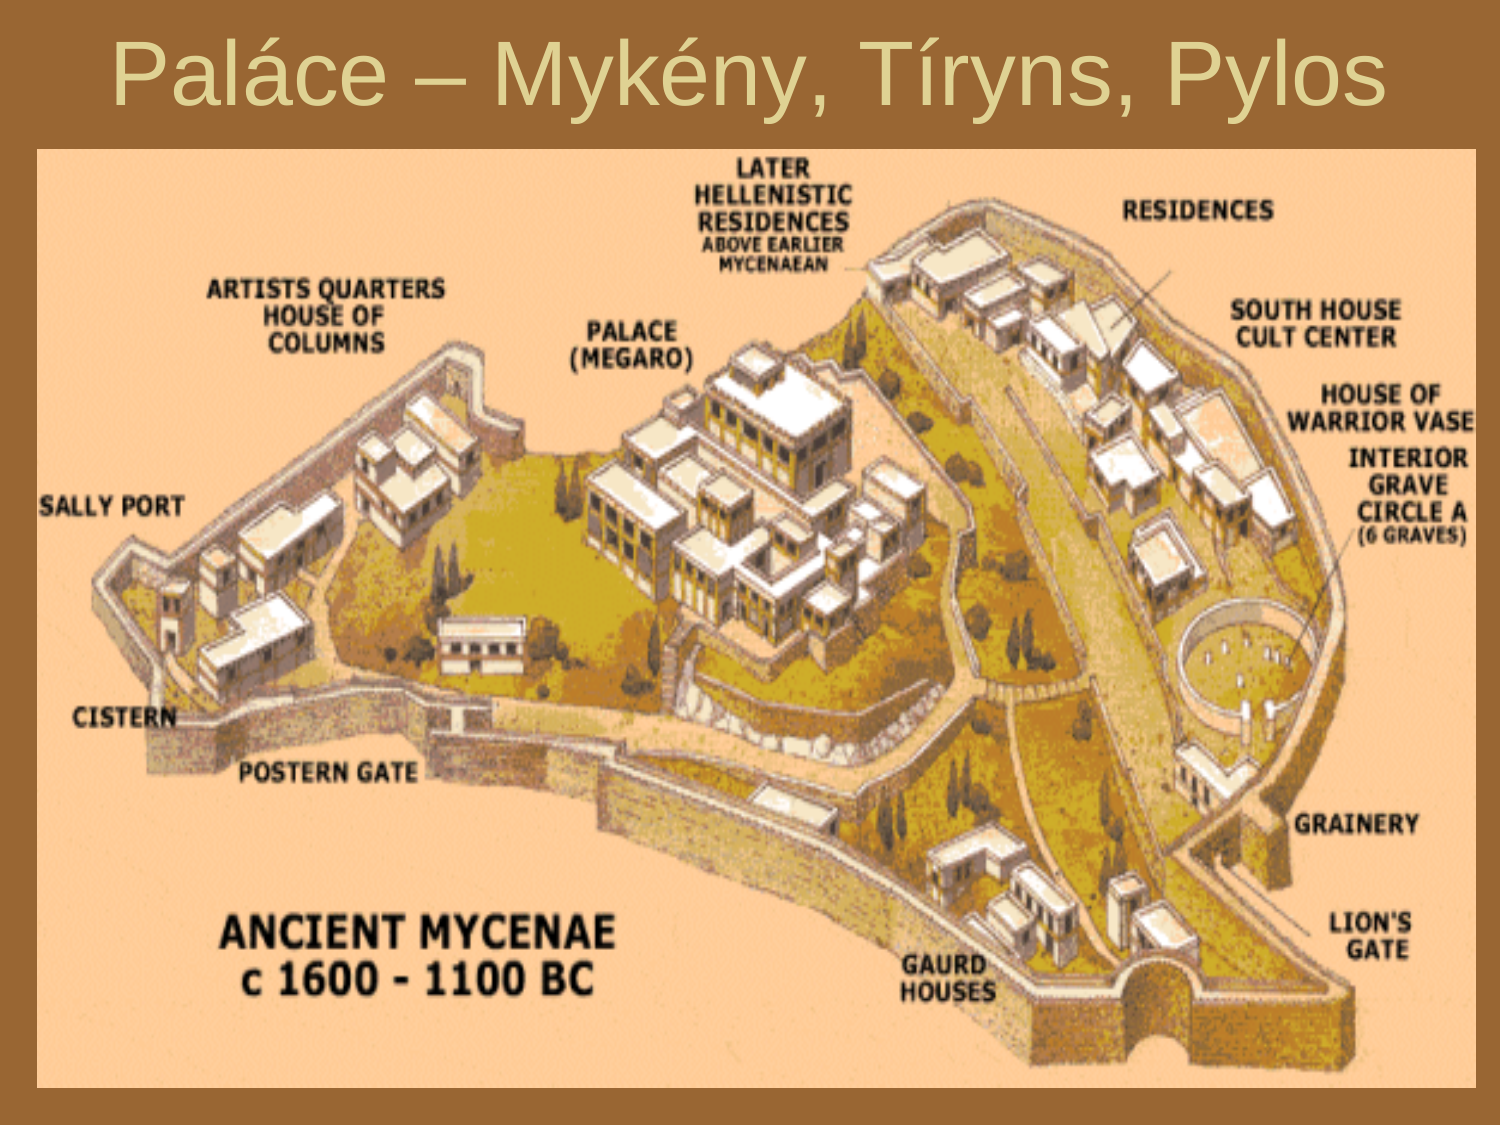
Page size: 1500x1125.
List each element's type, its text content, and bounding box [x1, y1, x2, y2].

picture [37, 149, 1476, 1088]
title Paláce – Mykény, Tíryns, Pylos [75, 0, 1426, 138]
